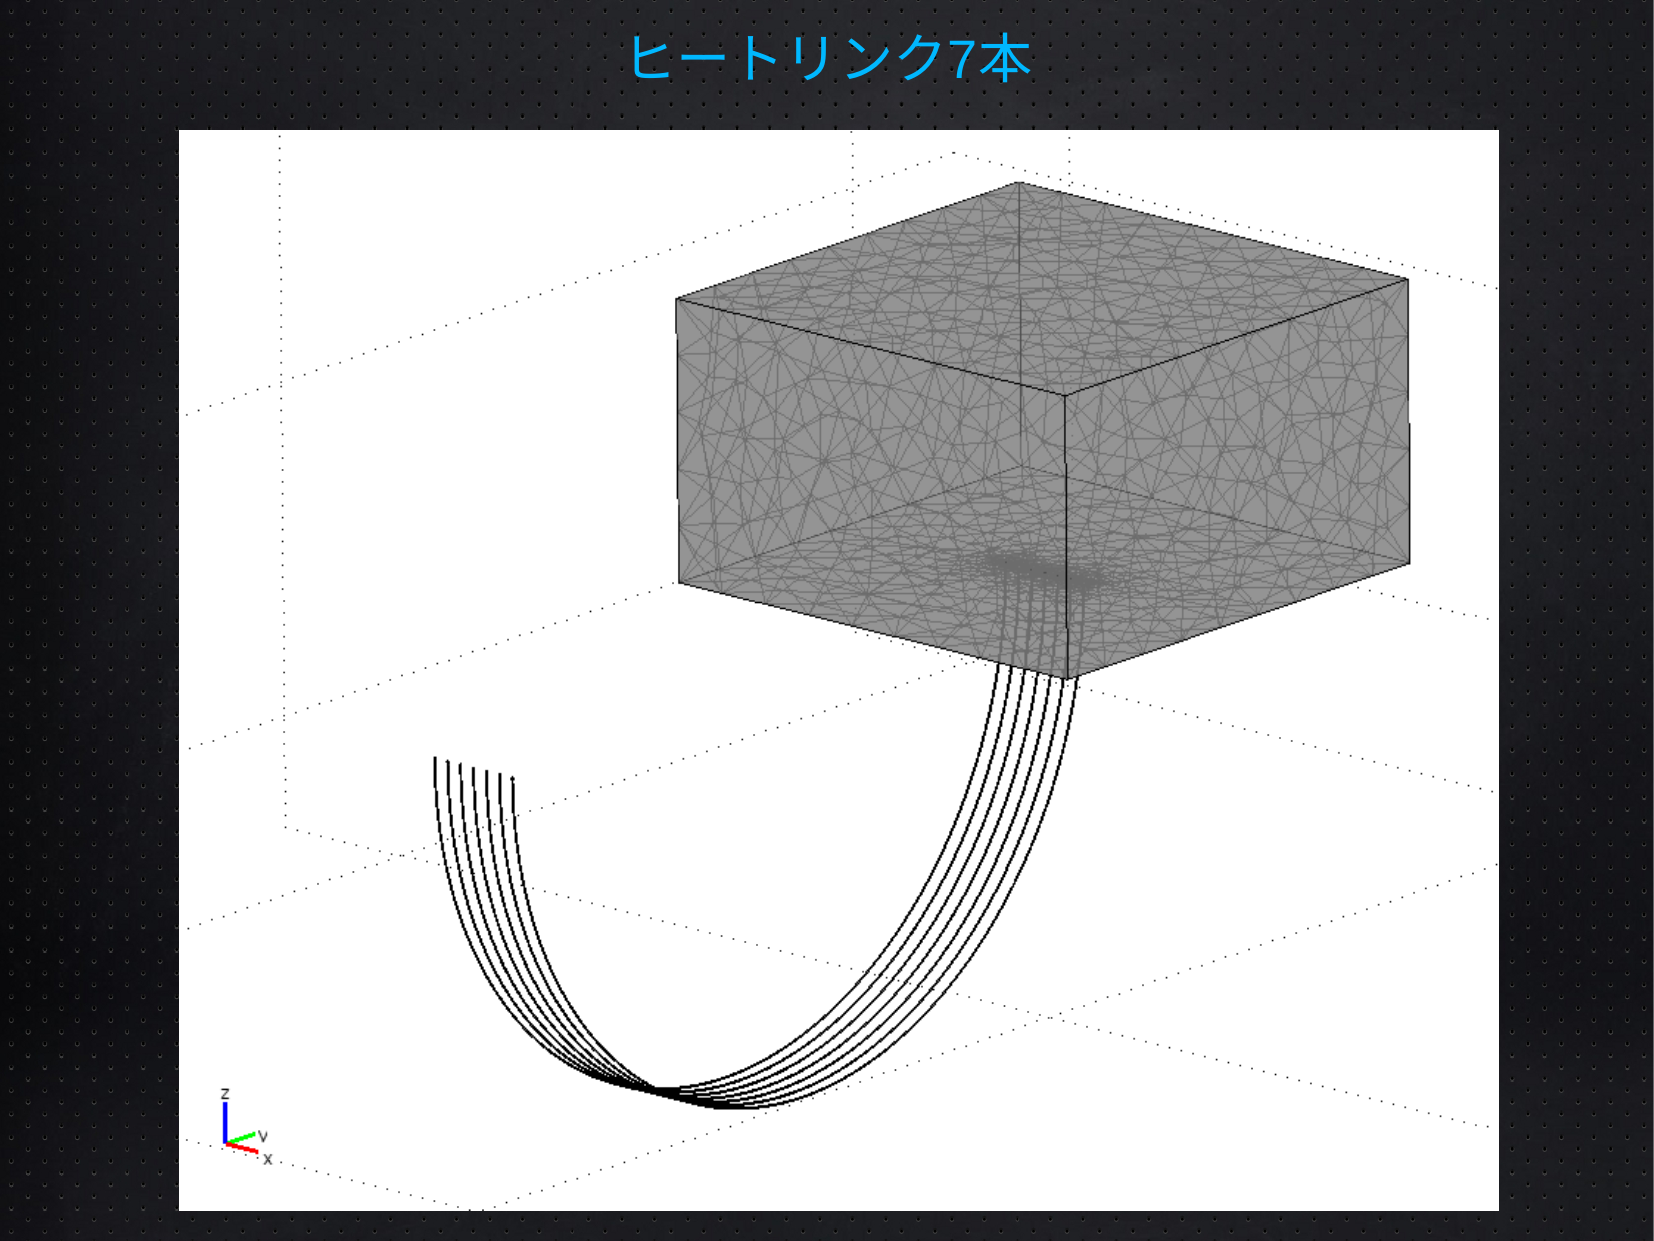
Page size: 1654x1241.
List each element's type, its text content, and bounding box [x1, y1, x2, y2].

picture [0, 0, 1654, 1241]
title ヒートリンク7本 [83, 24, 1572, 86]
